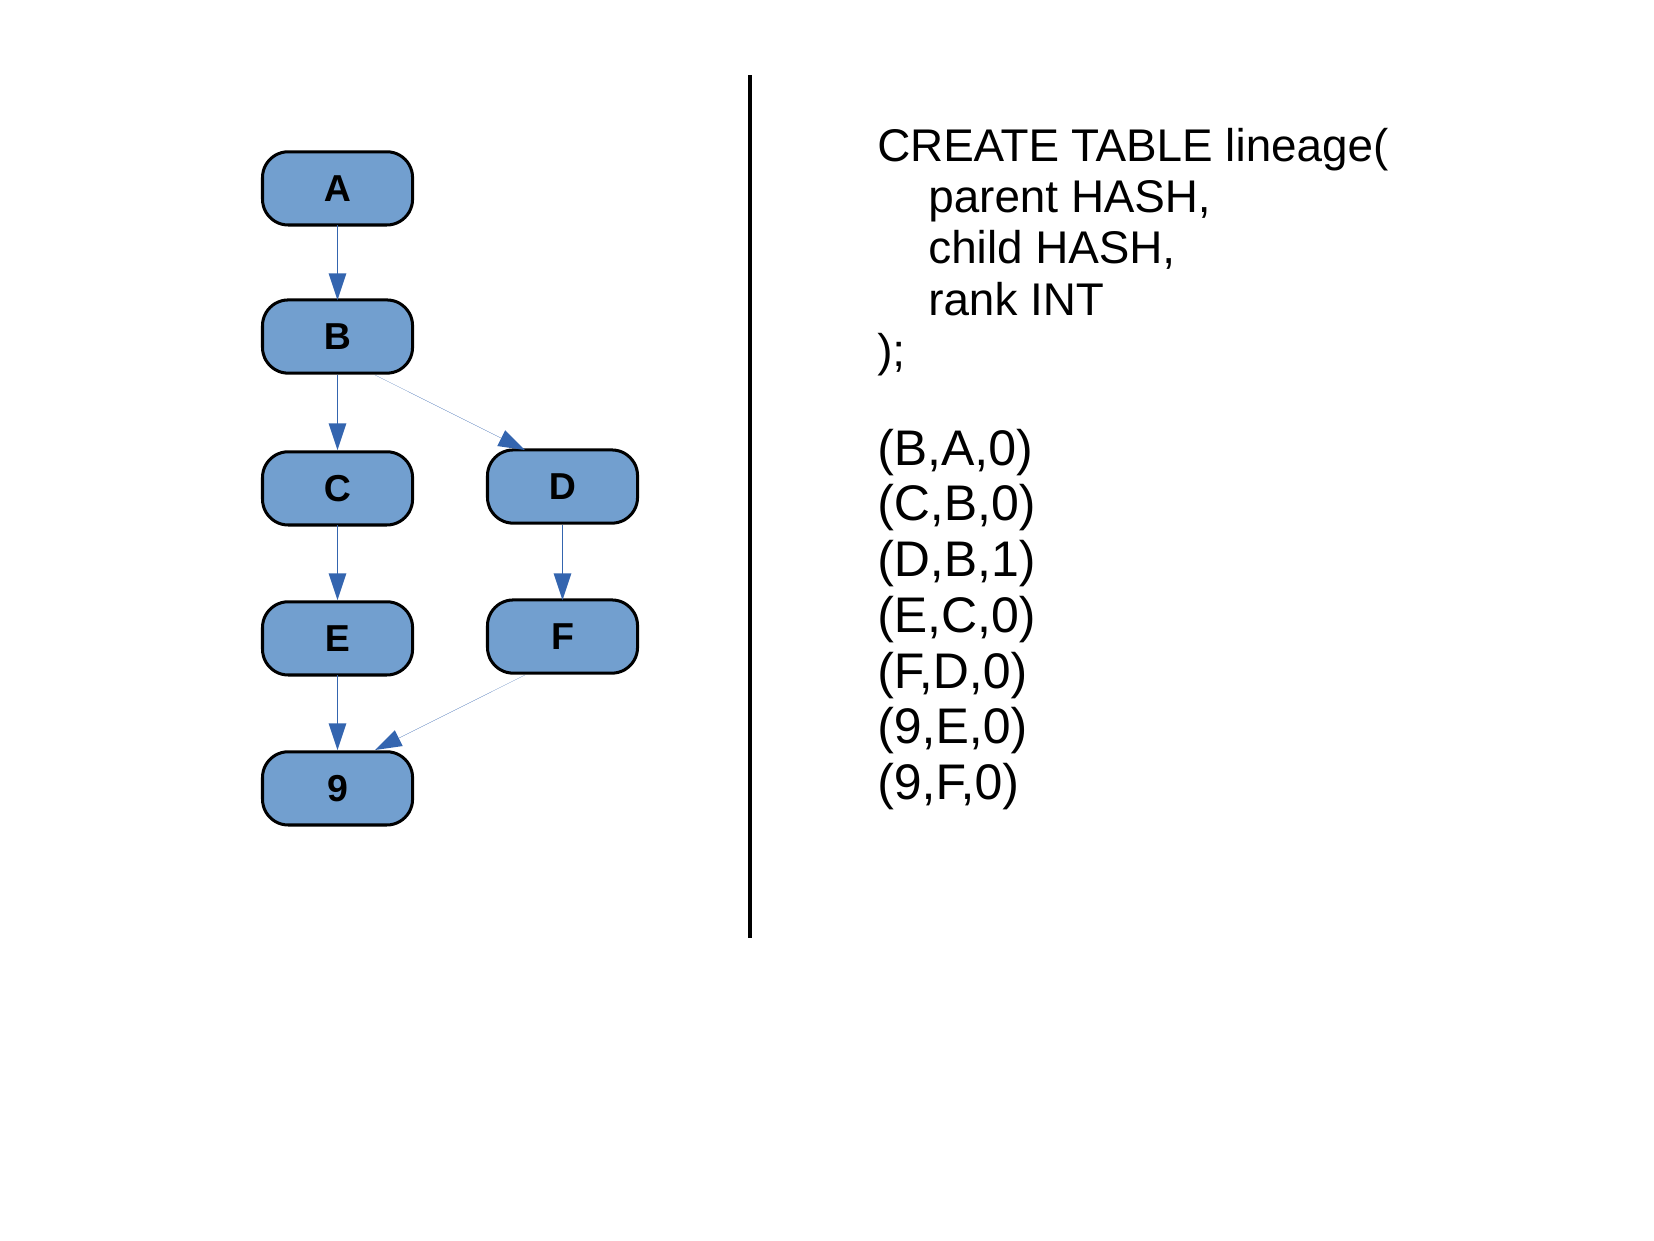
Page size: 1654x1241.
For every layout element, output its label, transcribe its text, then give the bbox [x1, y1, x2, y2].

text_box 9 [262, 751, 413, 826]
text_box E [262, 601, 413, 676]
text_box B [262, 299, 413, 374]
text_box D [487, 449, 638, 524]
text_box C [262, 451, 413, 526]
text_box (B,A,0) (C,B,0) (D,B,1) (E,C,0) (F,D,0) (9,E,0) (9,F,0) [862, 412, 1074, 822]
text_box F [487, 599, 638, 674]
text_box CREATE TABLE lineage( parent HASH, child HASH, rank INT ); [862, 112, 1426, 384]
text_box A [262, 151, 413, 226]
